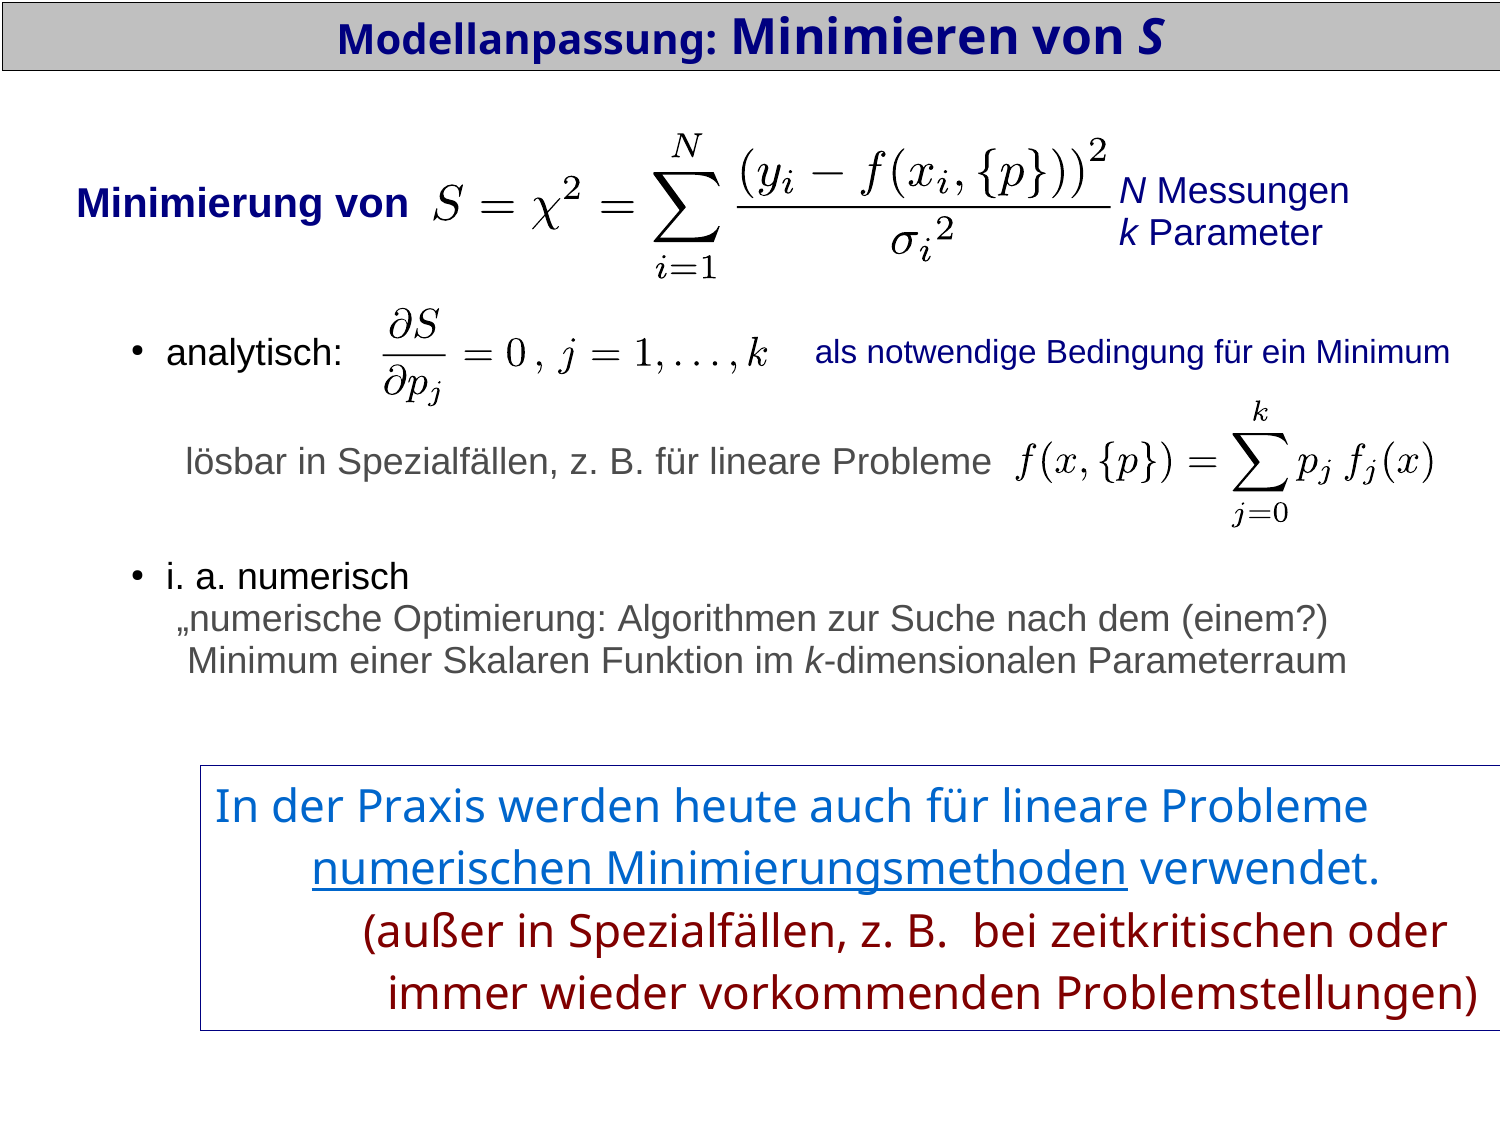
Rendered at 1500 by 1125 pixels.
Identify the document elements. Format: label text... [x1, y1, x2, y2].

text_box als notwendige Bedingung für ein Minimum [800, 326, 1467, 379]
title Modellanpassung: Minimieren von S [110, 0, 1392, 77]
text_box lösbar in Spezialfällen, z. B. für lineare Probleme [170, 433, 1008, 491]
text_box Minimierung von [61, 172, 473, 235]
text_box i. a. numerisch „numerische Optimierung: Algorithmen zur Suche nach dem (einem?) Minimum einer Skalaren Funktion im k-dimensionalen Parameterraum [115, 548, 1373, 773]
text_box analytisch: [115, 323, 379, 381]
text_box N Messungen k Parameter [1111, 162, 1436, 278]
text_box In der Praxis werden heute auch für lineare Probleme numerischen Minimierungsmethoden verwendet. (außer in Spezialfällen, z. B. bei zeitkritischen oder immer wieder vorkommenden Problemstellungen) [200, 765, 1365, 1022]
text_box [1013, 400, 1437, 528]
text_box [382, 307, 769, 407]
text_box [430, 133, 1111, 279]
